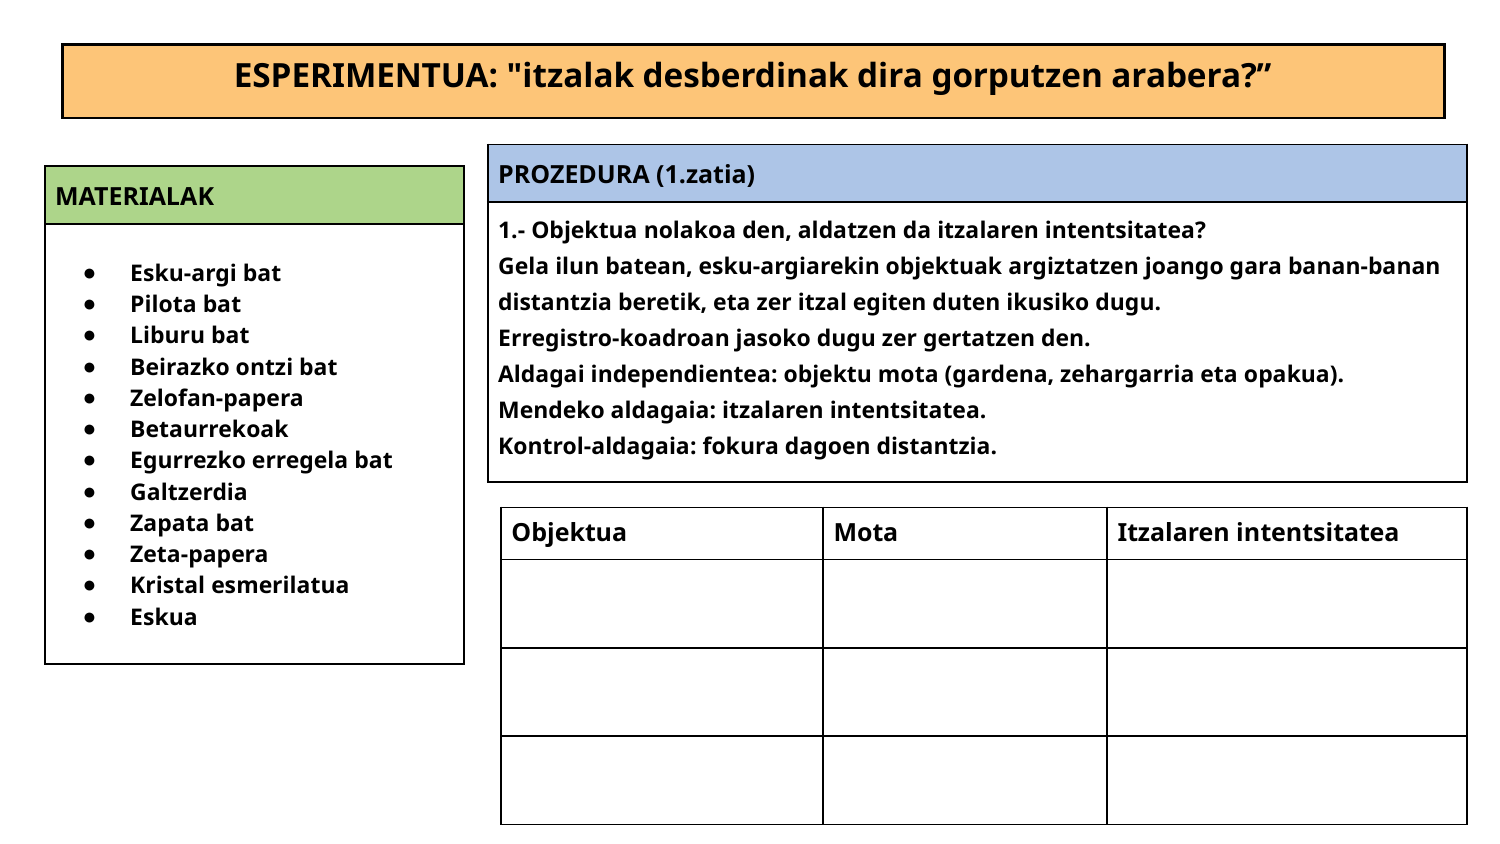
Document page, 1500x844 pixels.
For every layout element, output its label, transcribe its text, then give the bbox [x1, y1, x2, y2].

table_cell [502, 560, 822, 647]
table_cell [502, 649, 822, 735]
table_header Itzalaren intentsitatea [1108, 508, 1466, 559]
table_cell Esku-argi bat Pilota bat Liburu bat Beirazko ontzi bat Zelofan-papera Betaurrekoak Egurrezko erregela bat Galtzerdia Zapata bat Zeta-papera Kristal esmerilatua Eskua [46, 225, 463, 663]
table_cell [824, 649, 1106, 735]
table_header PROZEDURA (1.zatia) [489, 145, 1466, 201]
table_header Objektua [502, 508, 822, 559]
table_cell [824, 737, 1106, 824]
table_cell [1108, 737, 1466, 824]
table_cell [1108, 649, 1466, 735]
table_header Mota [824, 508, 1106, 559]
table_cell [1108, 560, 1466, 647]
table_cell [502, 737, 822, 824]
table_header ESPERIMENTUA: "itzalak desberdinak dira gorputzen arabera?” [64, 46, 1443, 117]
table_header MATERIALAK [46, 167, 463, 223]
table_cell 1.- Objektua nolakoa den, aldatzen da itzalaren intentsitatea? Gela ilun batean, esku-argiarekin objektuak argiztatzen joango gara banan-banan distantzia beretik, eta zer itzal egiten duten ikusiko dugu. Erregistro-koadroan jasoko dugu zer gertatzen den. Aldagai independientea: objektu mota (gardena, zehargarria eta opakua). Mendeko aldagaia: itzalaren intentsitatea. Kontrol-aldagaia: fokura dagoen distantzia. [489, 203, 1466, 481]
table_cell [824, 560, 1106, 647]
